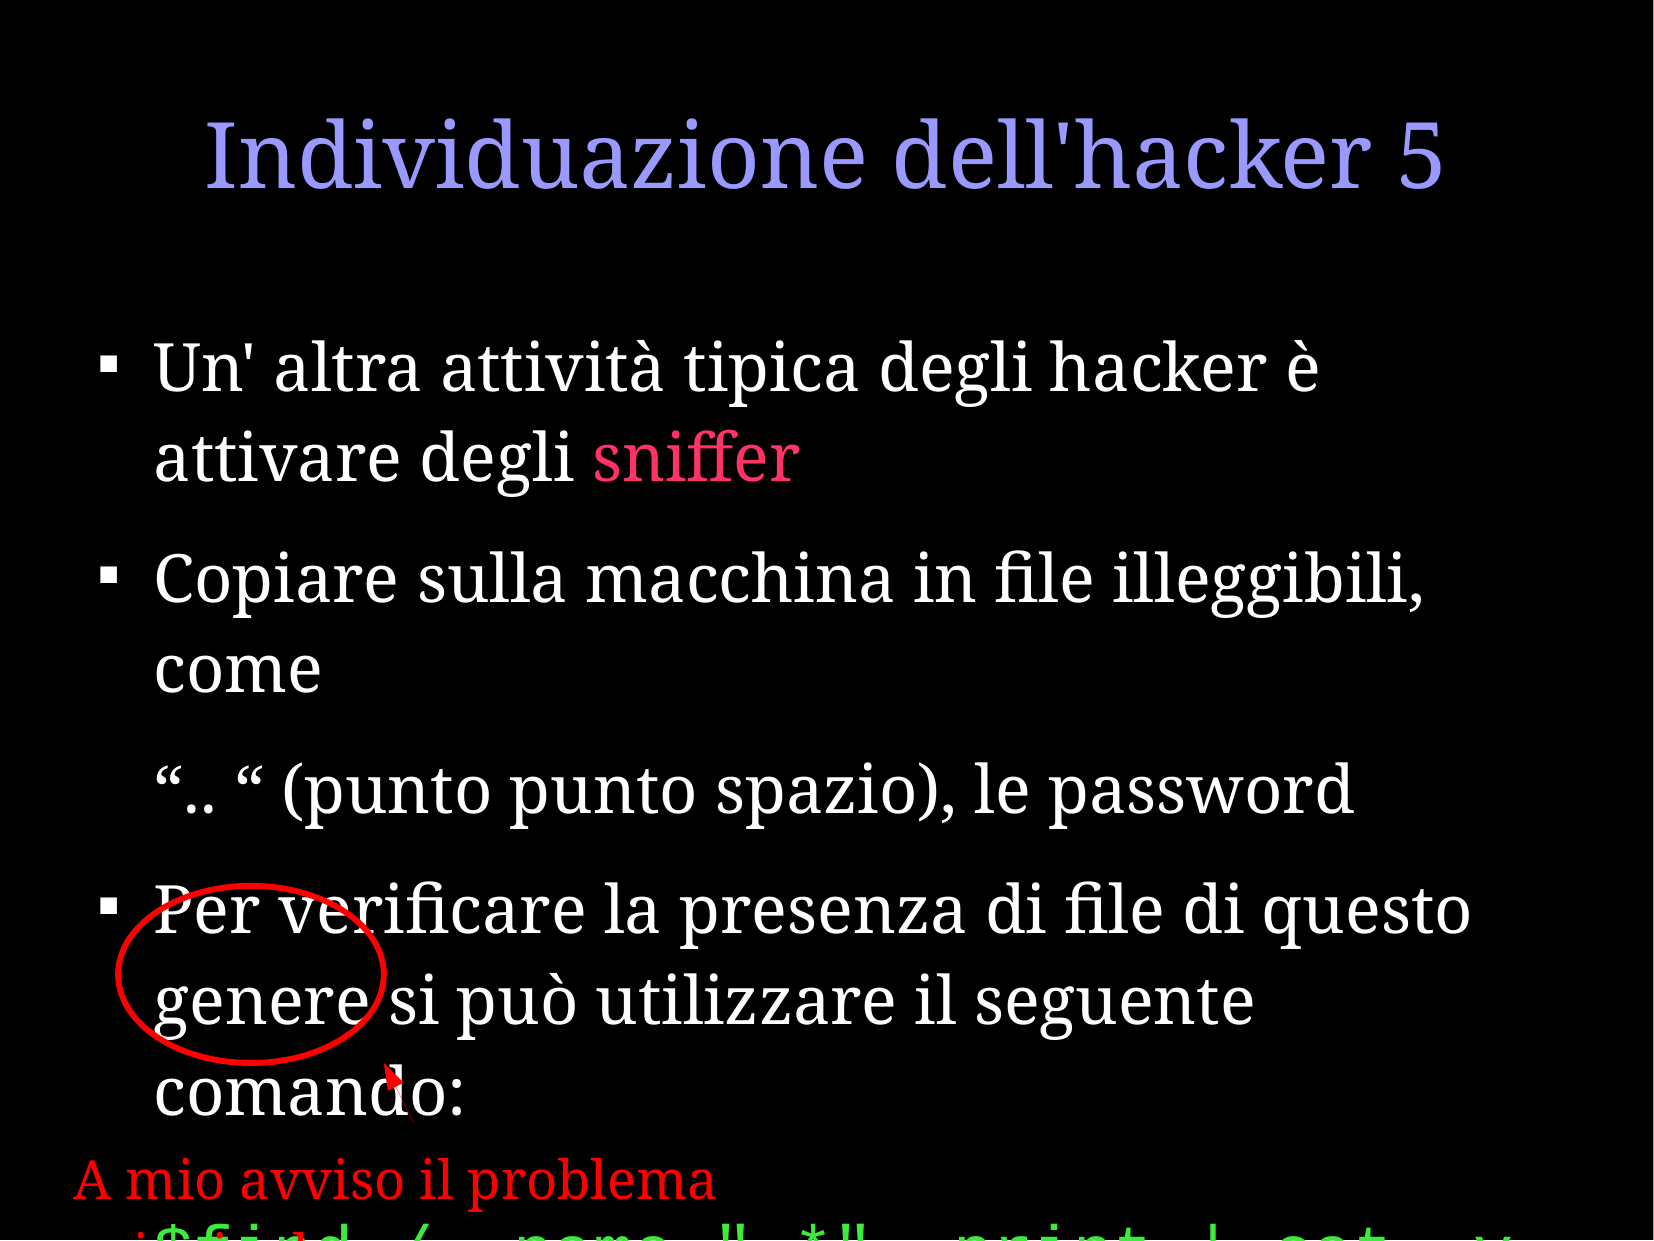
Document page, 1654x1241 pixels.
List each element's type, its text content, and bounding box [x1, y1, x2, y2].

list Un' altra attività tipica degli hacker è attivare degli sniffer Copiare sulla macchina in file illeggibili, come “.. “ (punto punto spazio), le password Per verificare la presenza di file di questo genere si può utilizzare il seguente comando: $find / -name ".*" -print | cat -v [82, 319, 1571, 1126]
text_box A mio avviso il problema principale [59, 1134, 945, 1211]
title Individuazione dell'hacker 5 [82, 56, 1571, 250]
